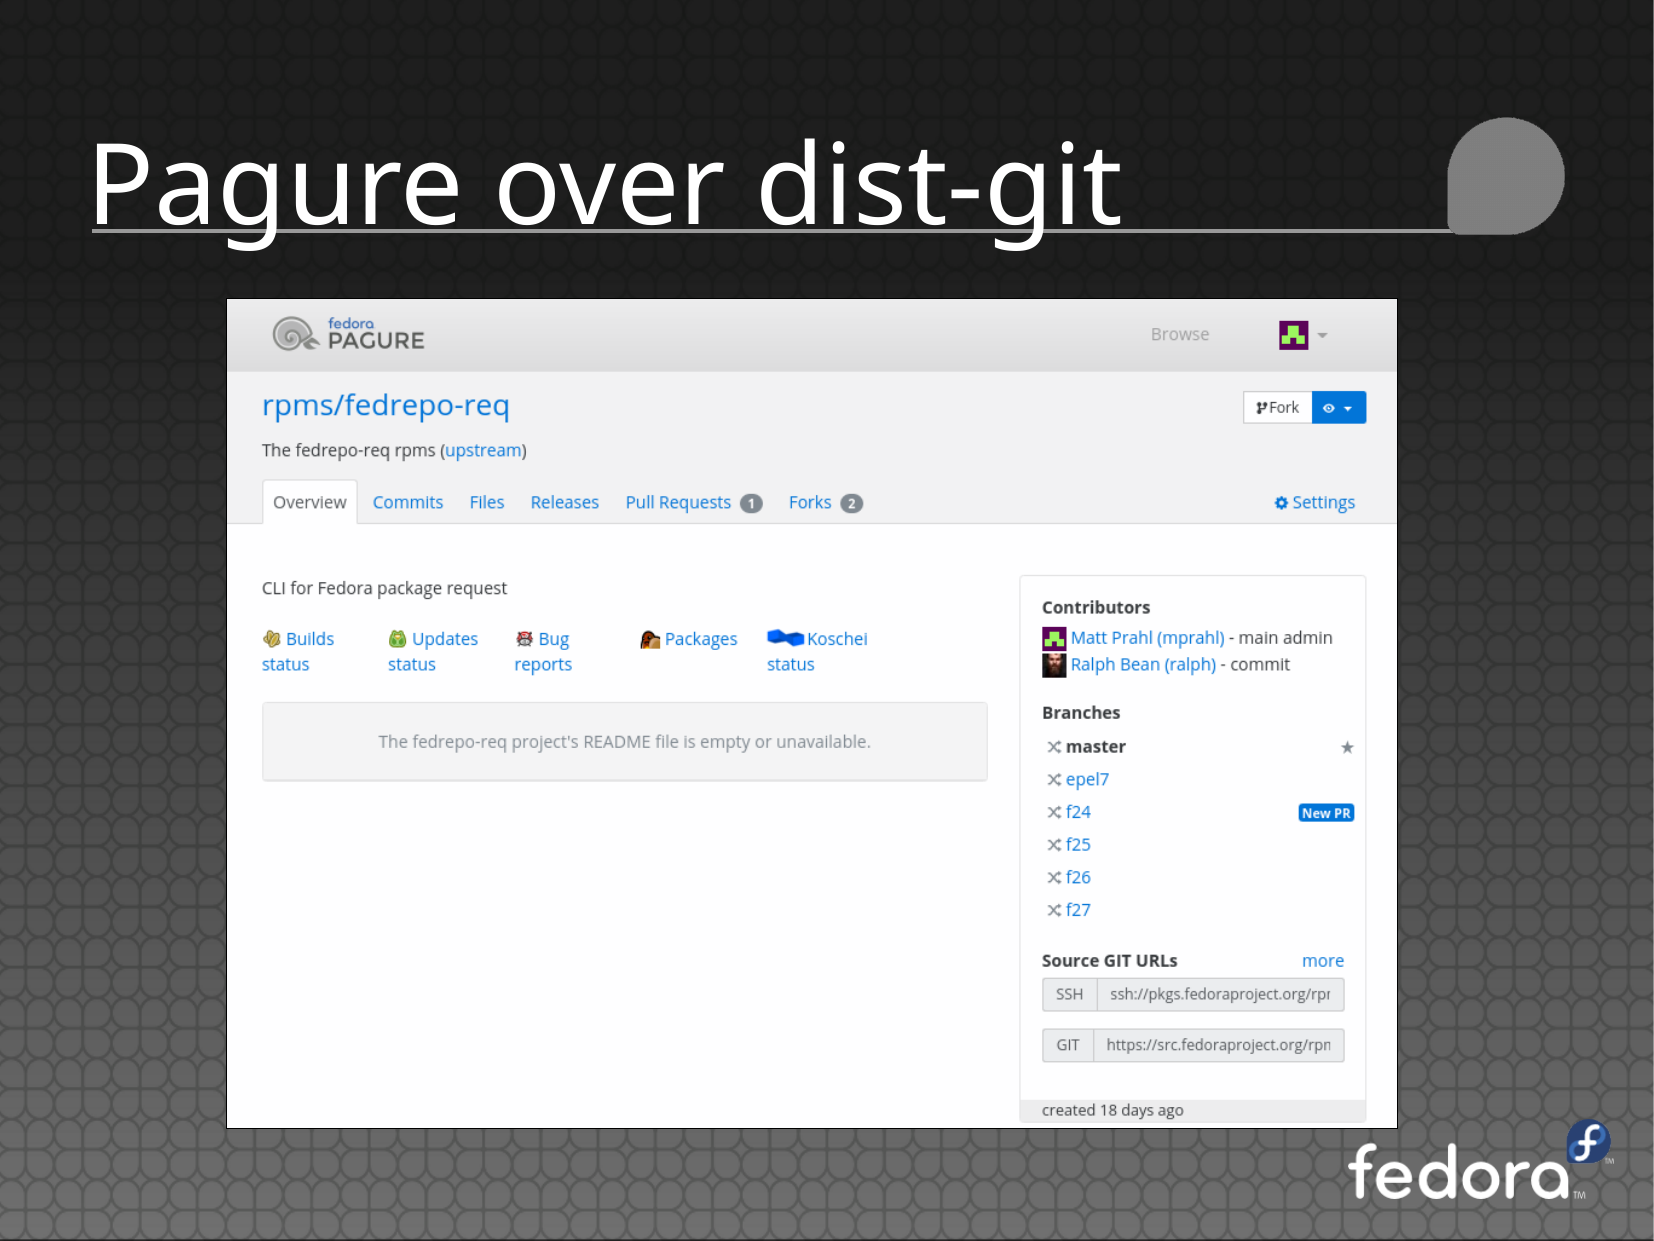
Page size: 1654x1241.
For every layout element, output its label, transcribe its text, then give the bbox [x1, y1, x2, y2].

picture [0, 0, 1654, 1241]
title Pagure over dist-git [86, 112, 1576, 249]
